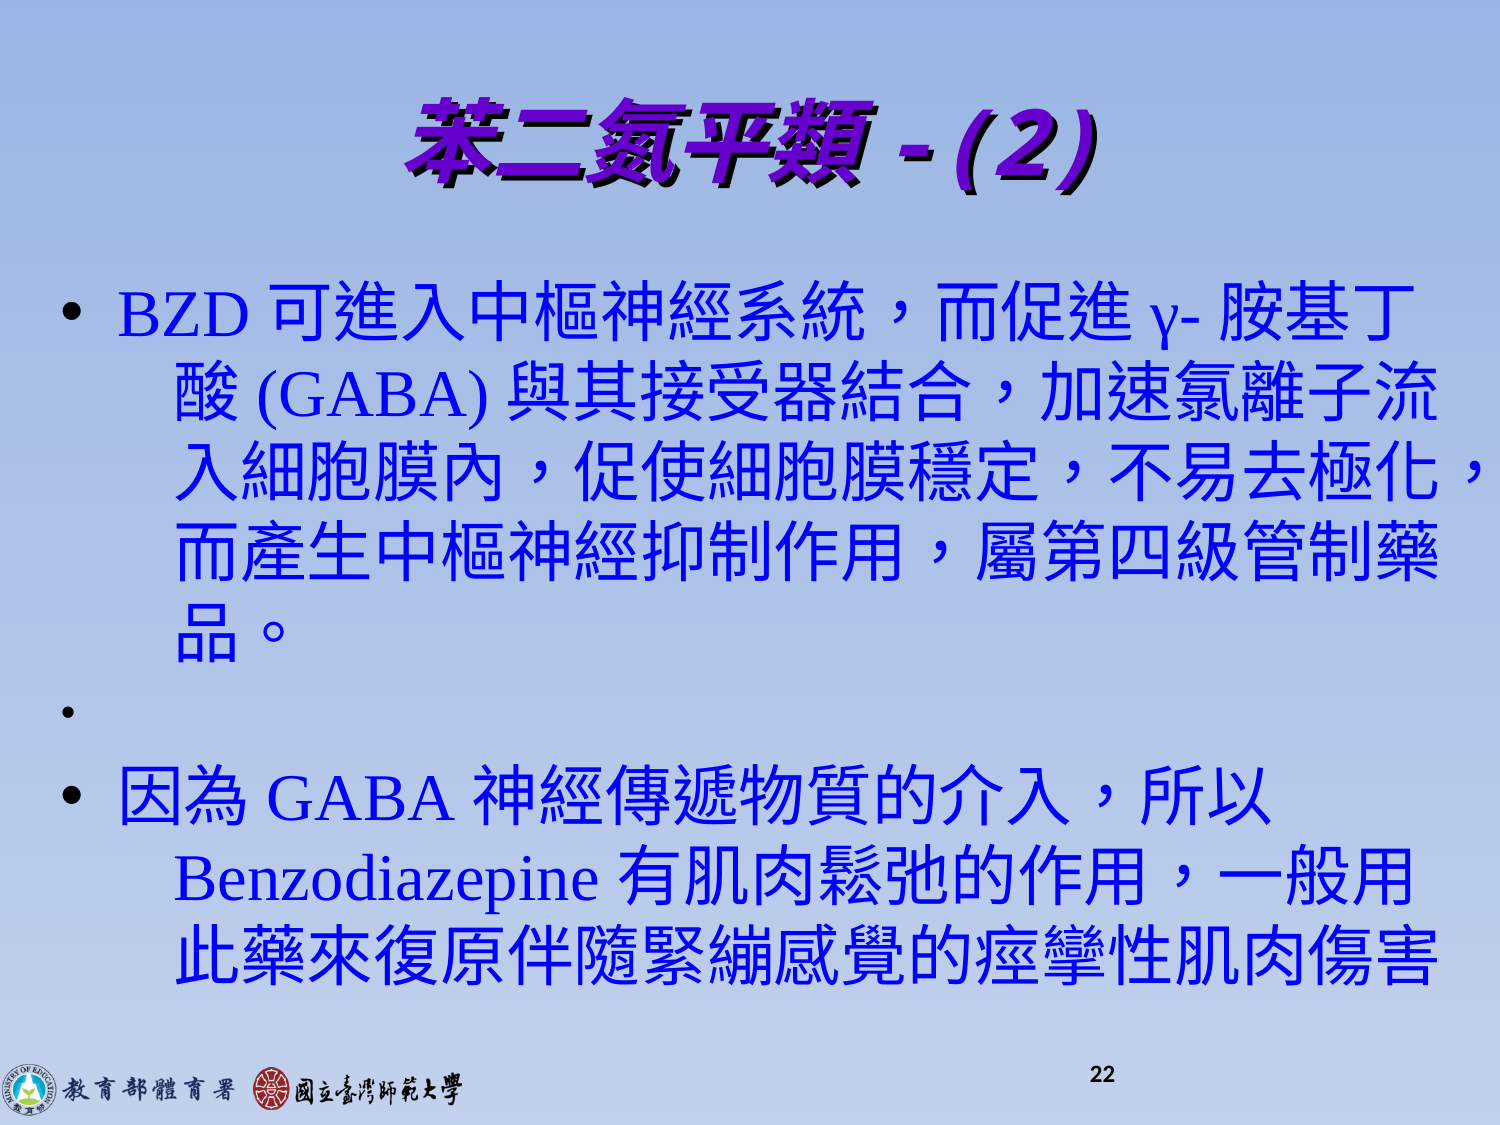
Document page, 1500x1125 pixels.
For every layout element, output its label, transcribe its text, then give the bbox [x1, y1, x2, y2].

list BZD可進入中樞神經系統，而促進γ-胺基丁酸(GABA)與其接受器結合，加速氯離子流入細胞膜內，促使細胞膜穩定，不易去極化，而產生中樞神經抑制作用，屬第四級管制藥品。 因為GABA神經傳遞物質的介入，所以Benzodiazepine有肌肉鬆弛的作用，一般用此藥來復原伴隨緊繃感覺的痙攣性肌肉傷害 [45, 262, 1462, 1005]
text_box [1074, 1042, 1426, 1103]
title 苯二氮平類-(2) [75, 45, 1426, 233]
